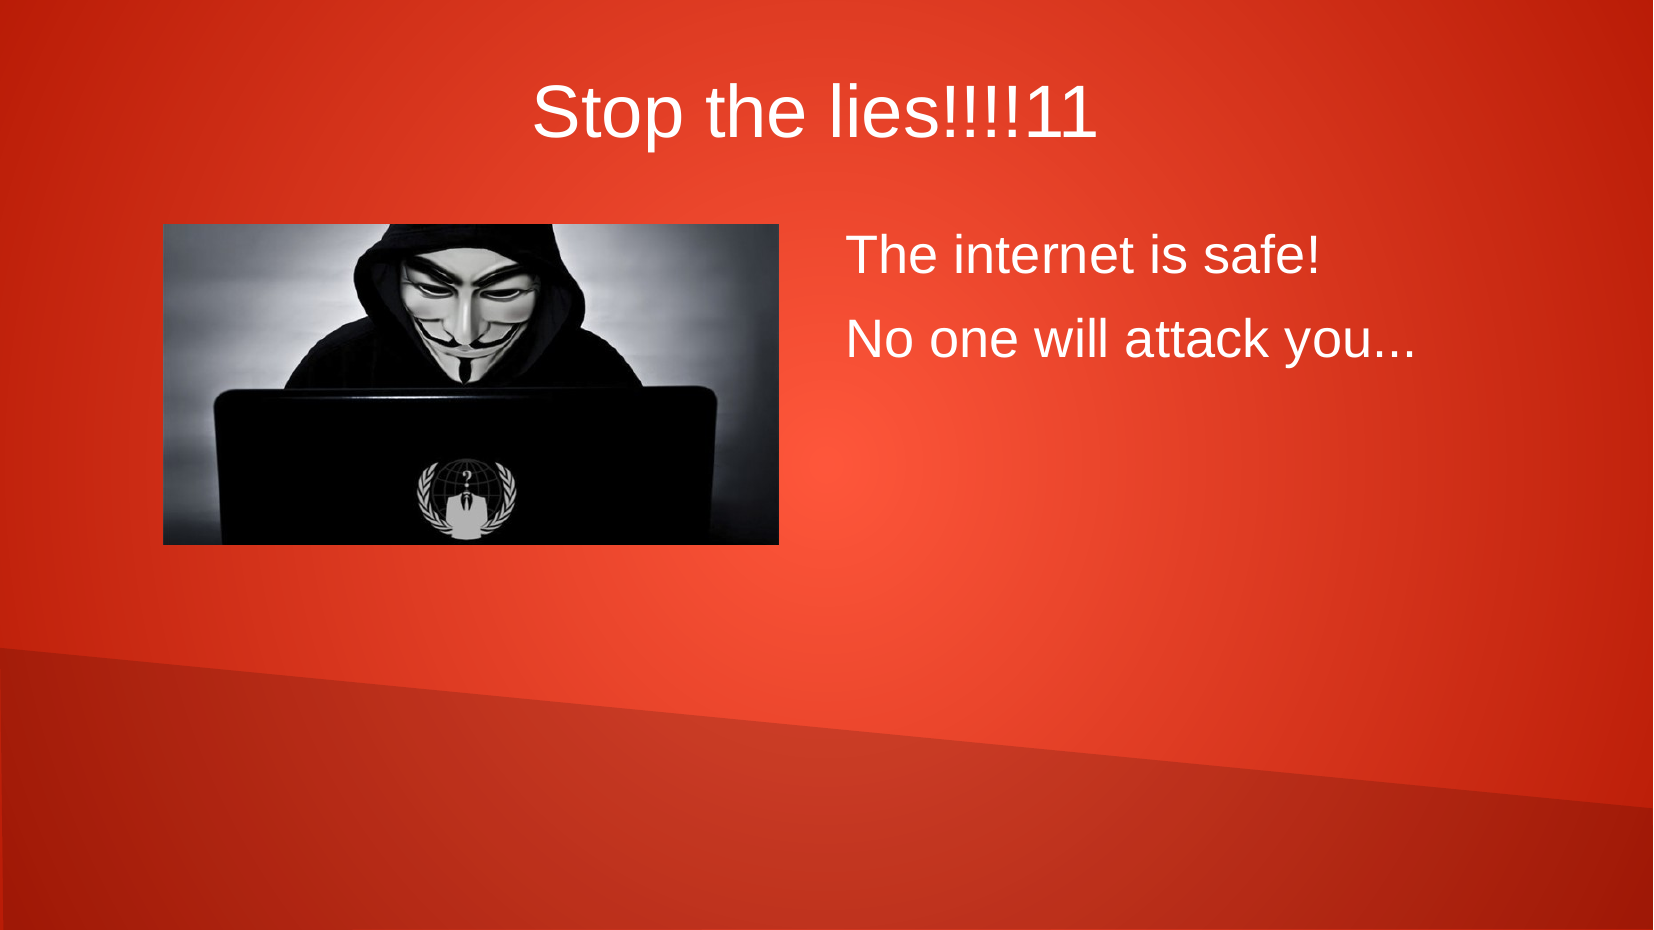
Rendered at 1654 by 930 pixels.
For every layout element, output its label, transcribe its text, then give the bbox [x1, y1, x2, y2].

picture [163, 224, 779, 545]
list The internet is safe! No one will attack you... [844, 224, 1571, 764]
title Stop the lies!!!!11 [82, 35, 1571, 189]
